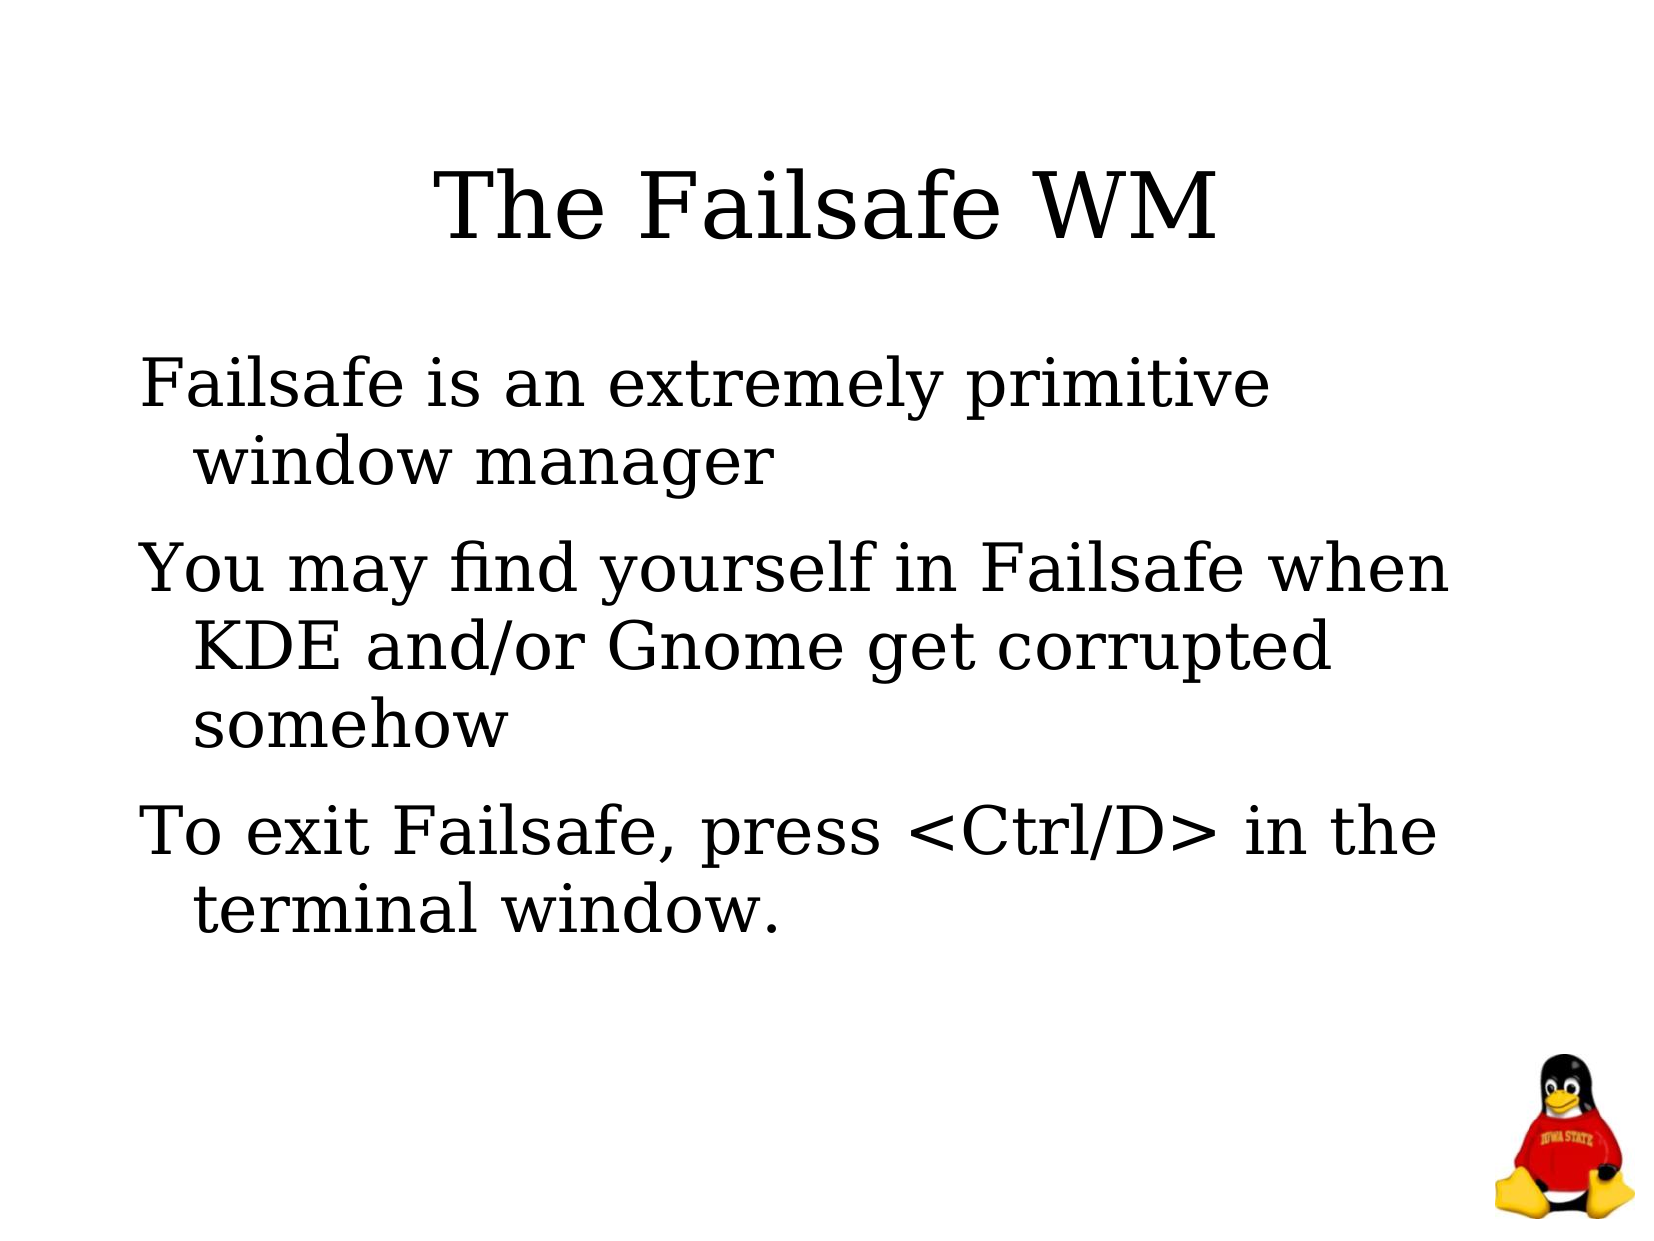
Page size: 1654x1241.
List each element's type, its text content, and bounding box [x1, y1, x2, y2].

list Failsafe is an extremely primitive window manager You may find yourself in Failsafe when KDE and/or Gnome get corrupted somehow To exit Failsafe, press <Ctrl/D> in the terminal window. [121, 344, 1534, 1127]
picture [1495, 1054, 1635, 1219]
title The Failsafe WM [121, 102, 1534, 311]
